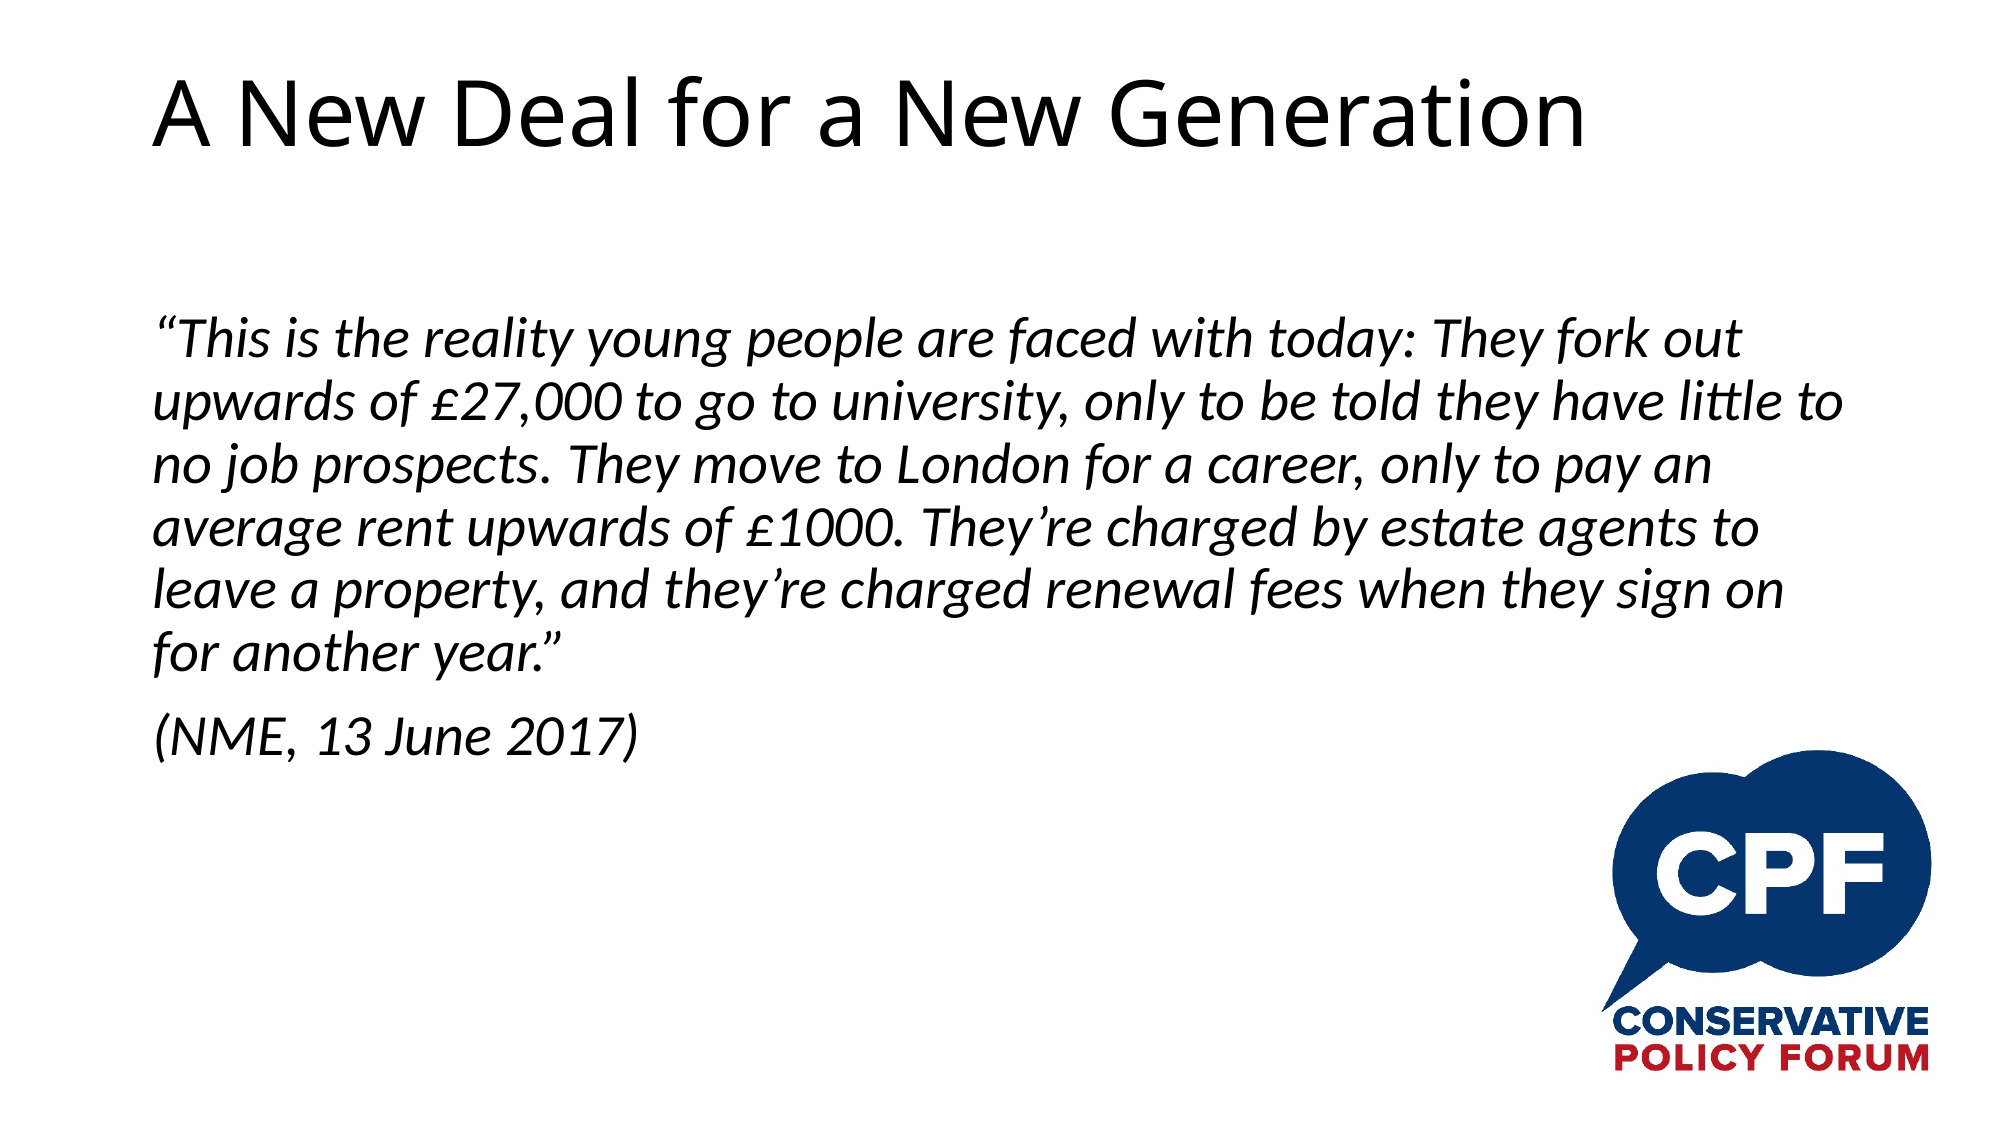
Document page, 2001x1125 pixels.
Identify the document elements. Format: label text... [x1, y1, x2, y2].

picture [1582, 718, 1967, 1103]
list “This is the reality young people are faced with today: They fork out upwards of £27,000 to go to university, only to be told they have little to no job prospects. They move to London for a career, only to pay an average rent upwards of £1000. They’re charged by estate agents to leave a property, and they’re charged renewal fees when they sign on for another year.” (NME, 13 June 2017) [137, 299, 1863, 1014]
title A New Deal for a New Generation [137, 59, 1863, 278]
